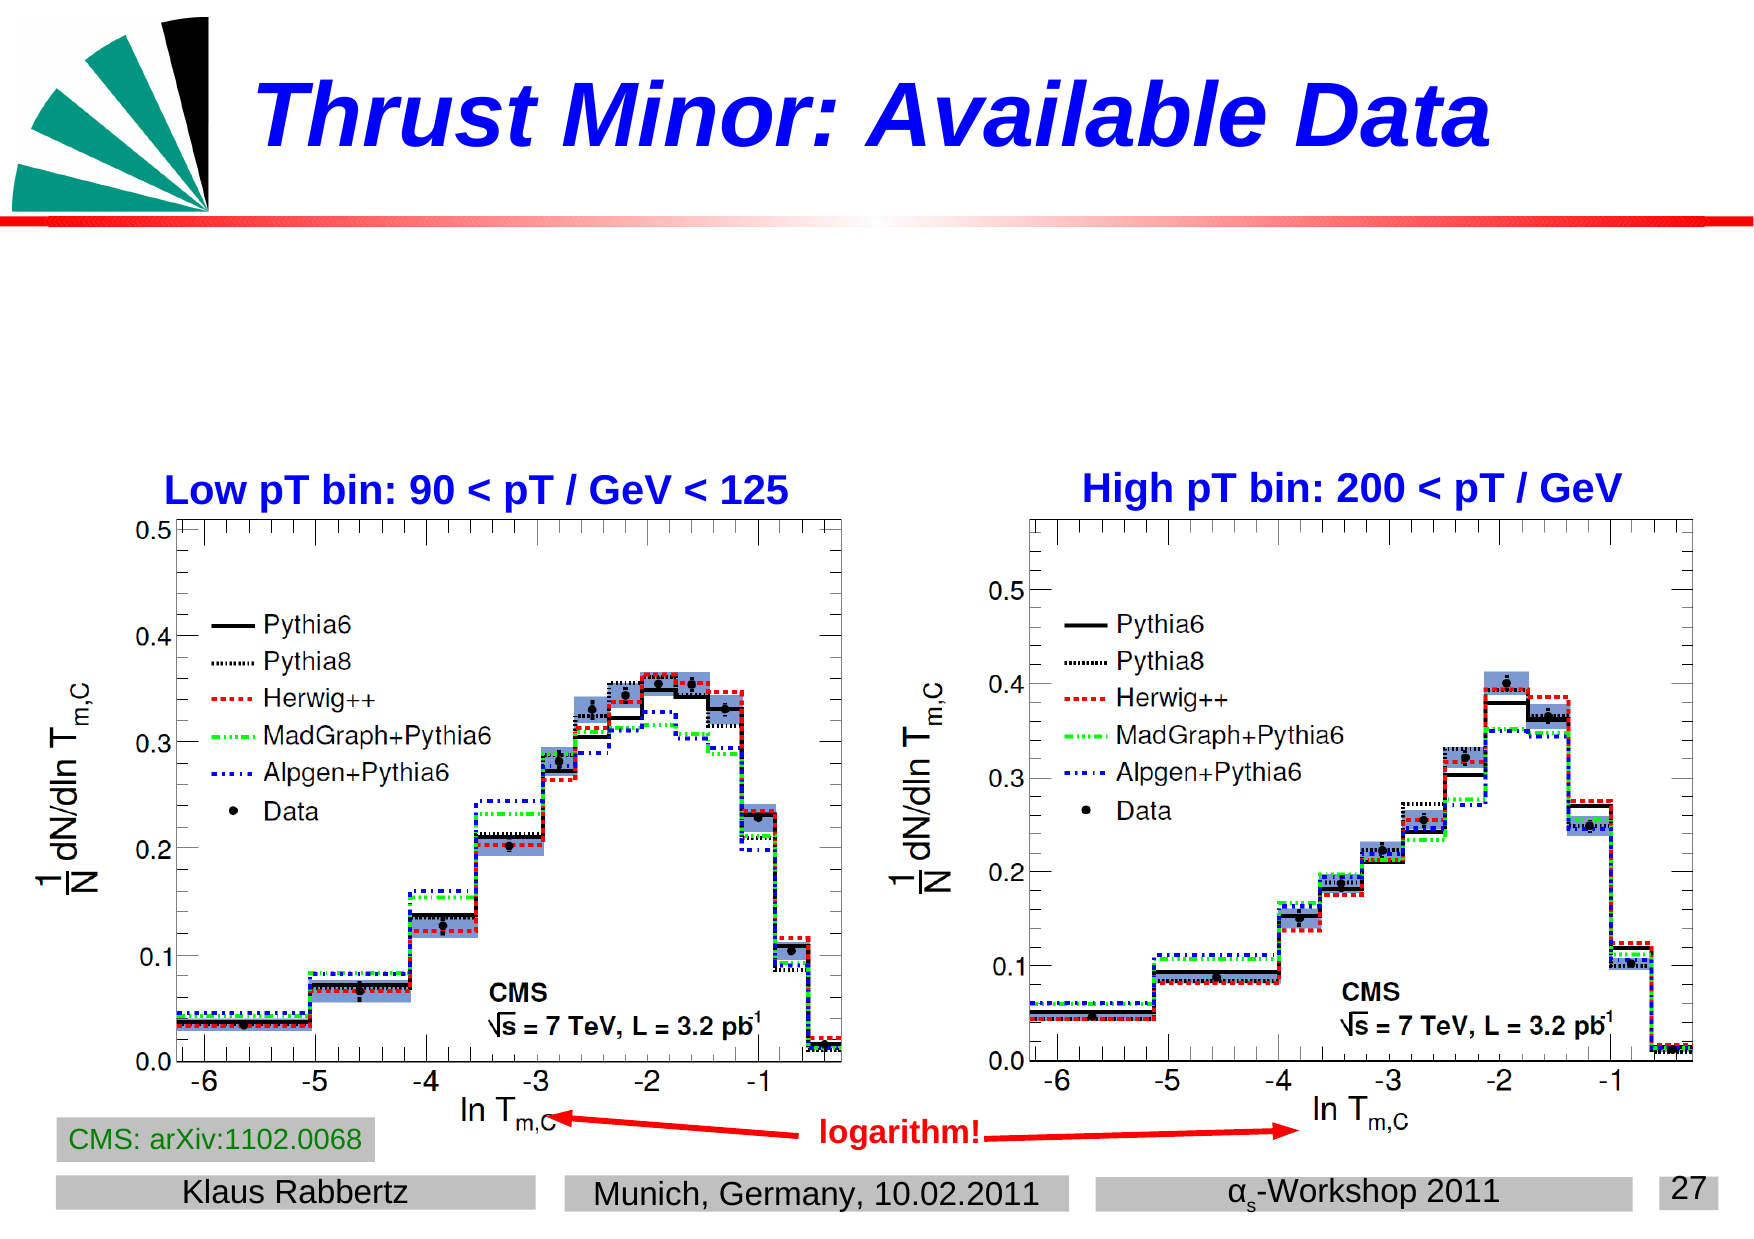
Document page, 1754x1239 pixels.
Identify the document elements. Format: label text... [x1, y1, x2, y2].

picture [881, 513, 1706, 1134]
text_box High pT bin: 200 < pT / GeV [1070, 458, 1634, 517]
text_box Low pT bin: 90 < pT / GeV < 125 [151, 461, 802, 520]
text_box CMS: arXiv:1102.0068 [56, 1117, 375, 1162]
title Thrust Minor: Available Data [220, 22, 1525, 207]
picture [27, 514, 850, 1134]
text_box logarithm! [807, 1107, 993, 1157]
picture [12, 17, 209, 214]
